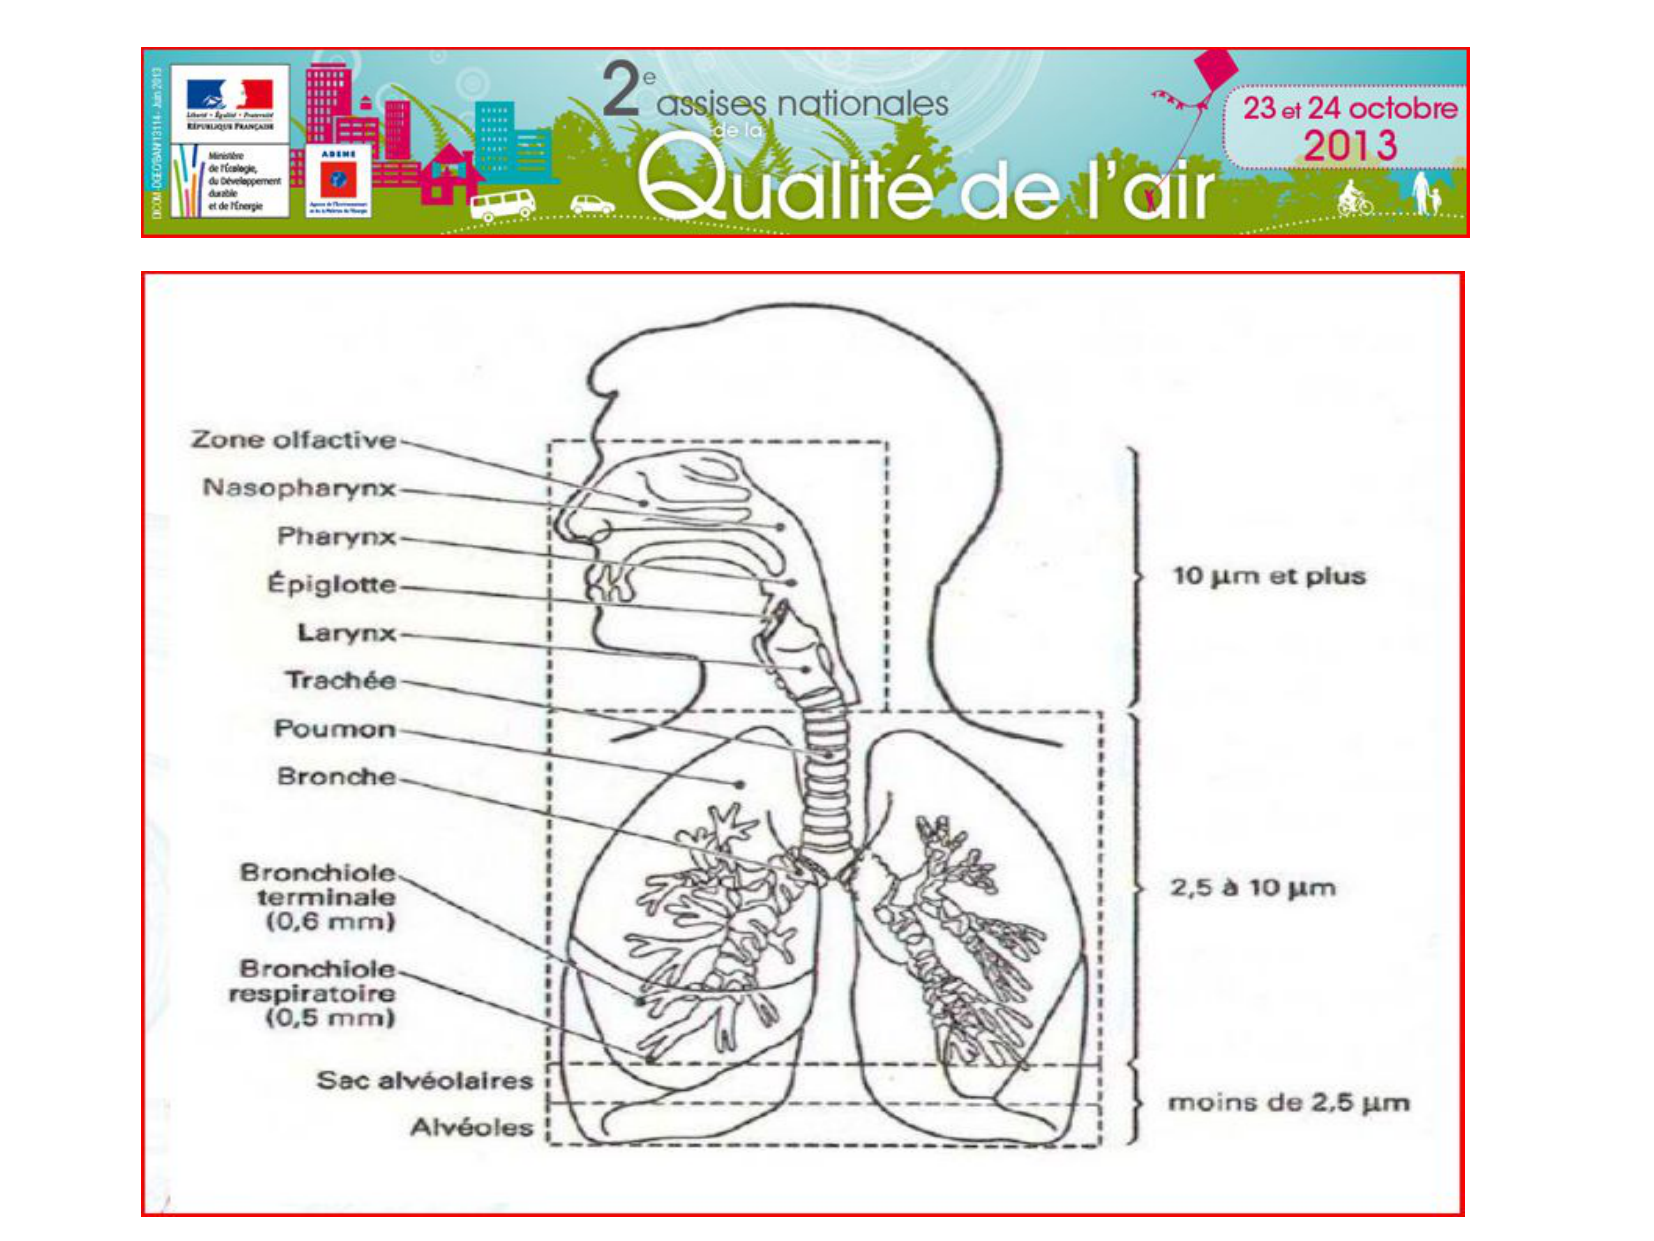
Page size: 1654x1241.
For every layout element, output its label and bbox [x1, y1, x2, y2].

picture [141, 271, 1465, 1217]
picture [141, 47, 1470, 238]
